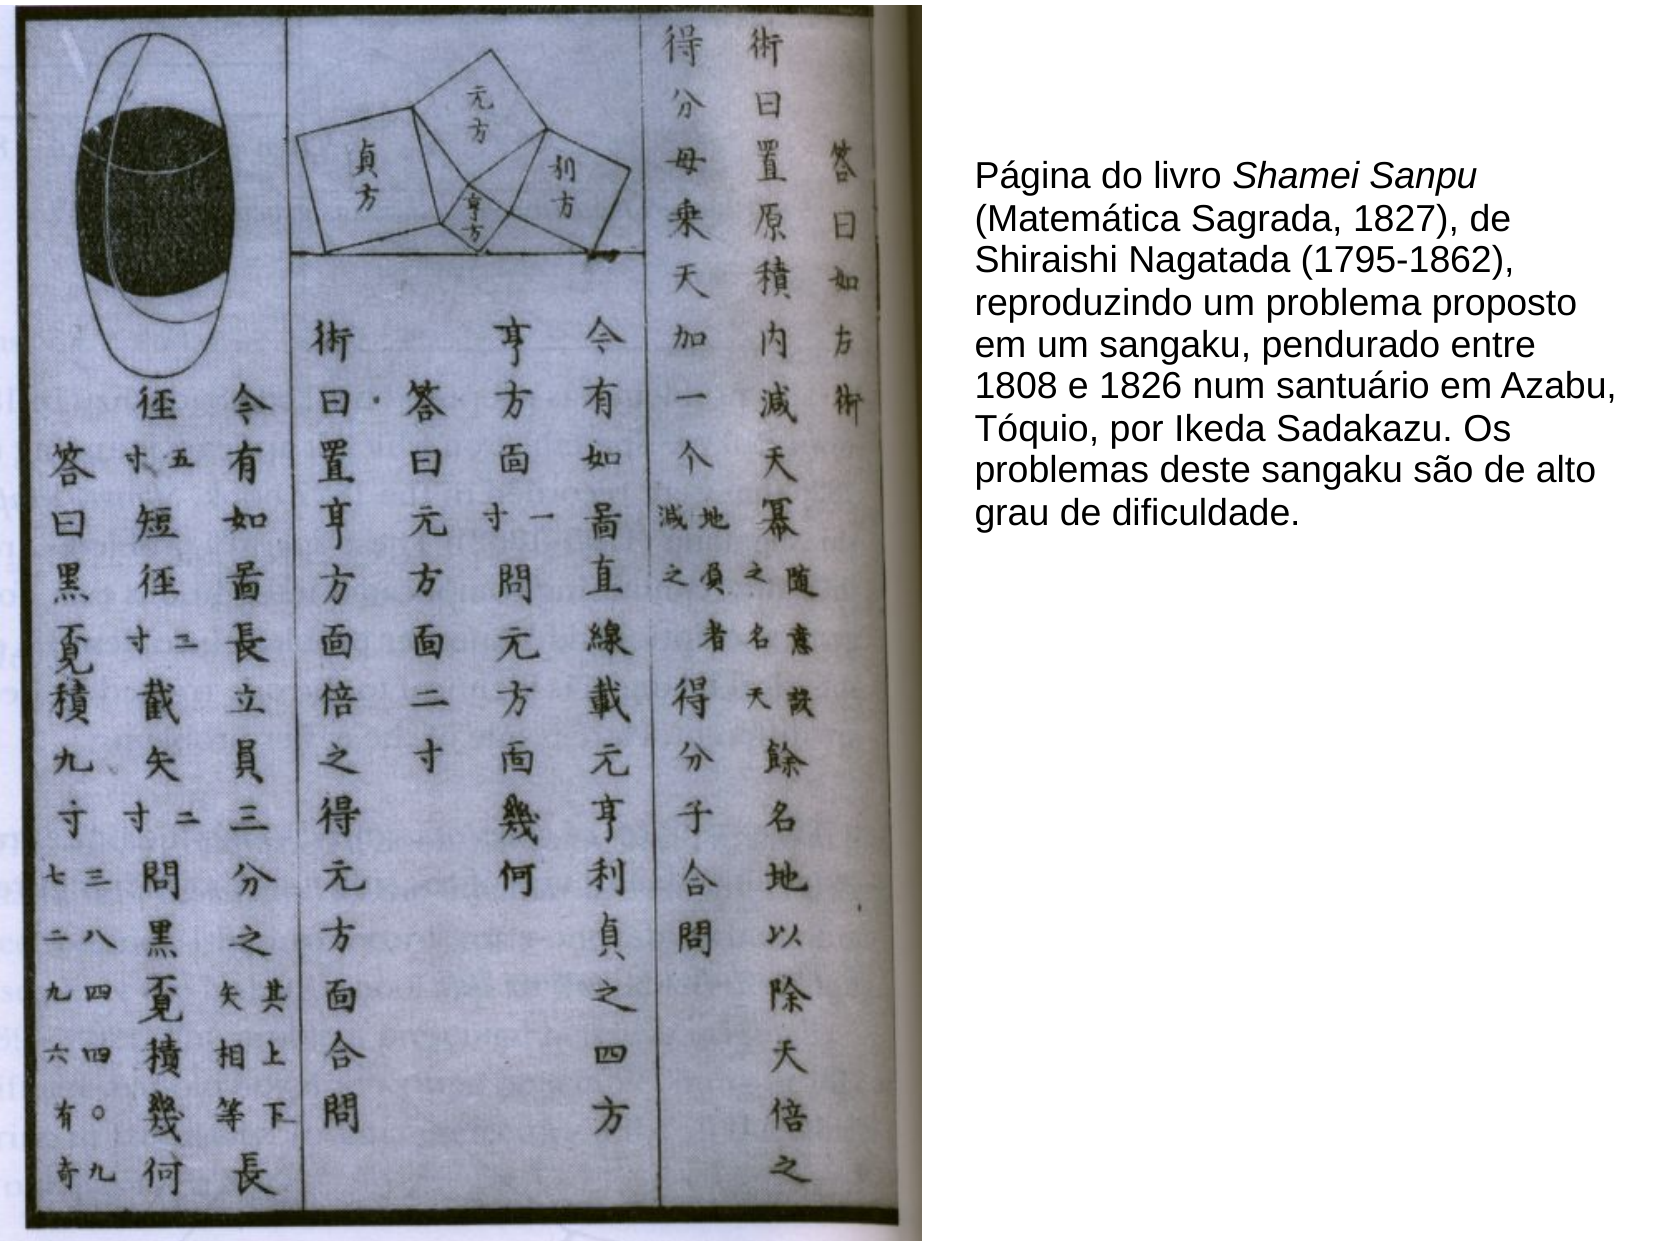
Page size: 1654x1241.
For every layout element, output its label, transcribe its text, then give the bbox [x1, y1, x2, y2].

picture [0, 5, 922, 1241]
text_box Página do livro Shamei Sanpu (Matemática Sagrada, 1827), de Shiraishi Nagatada (1795-1862), reproduzindo um problema proposto em um sangaku, pendurado entre 1808 e 1826 num santuário em Azabu, Tóquio, por Ikeda Sadakazu. Os problemas deste sangaku são de alto grau de dificuldade. [959, 147, 1633, 541]
